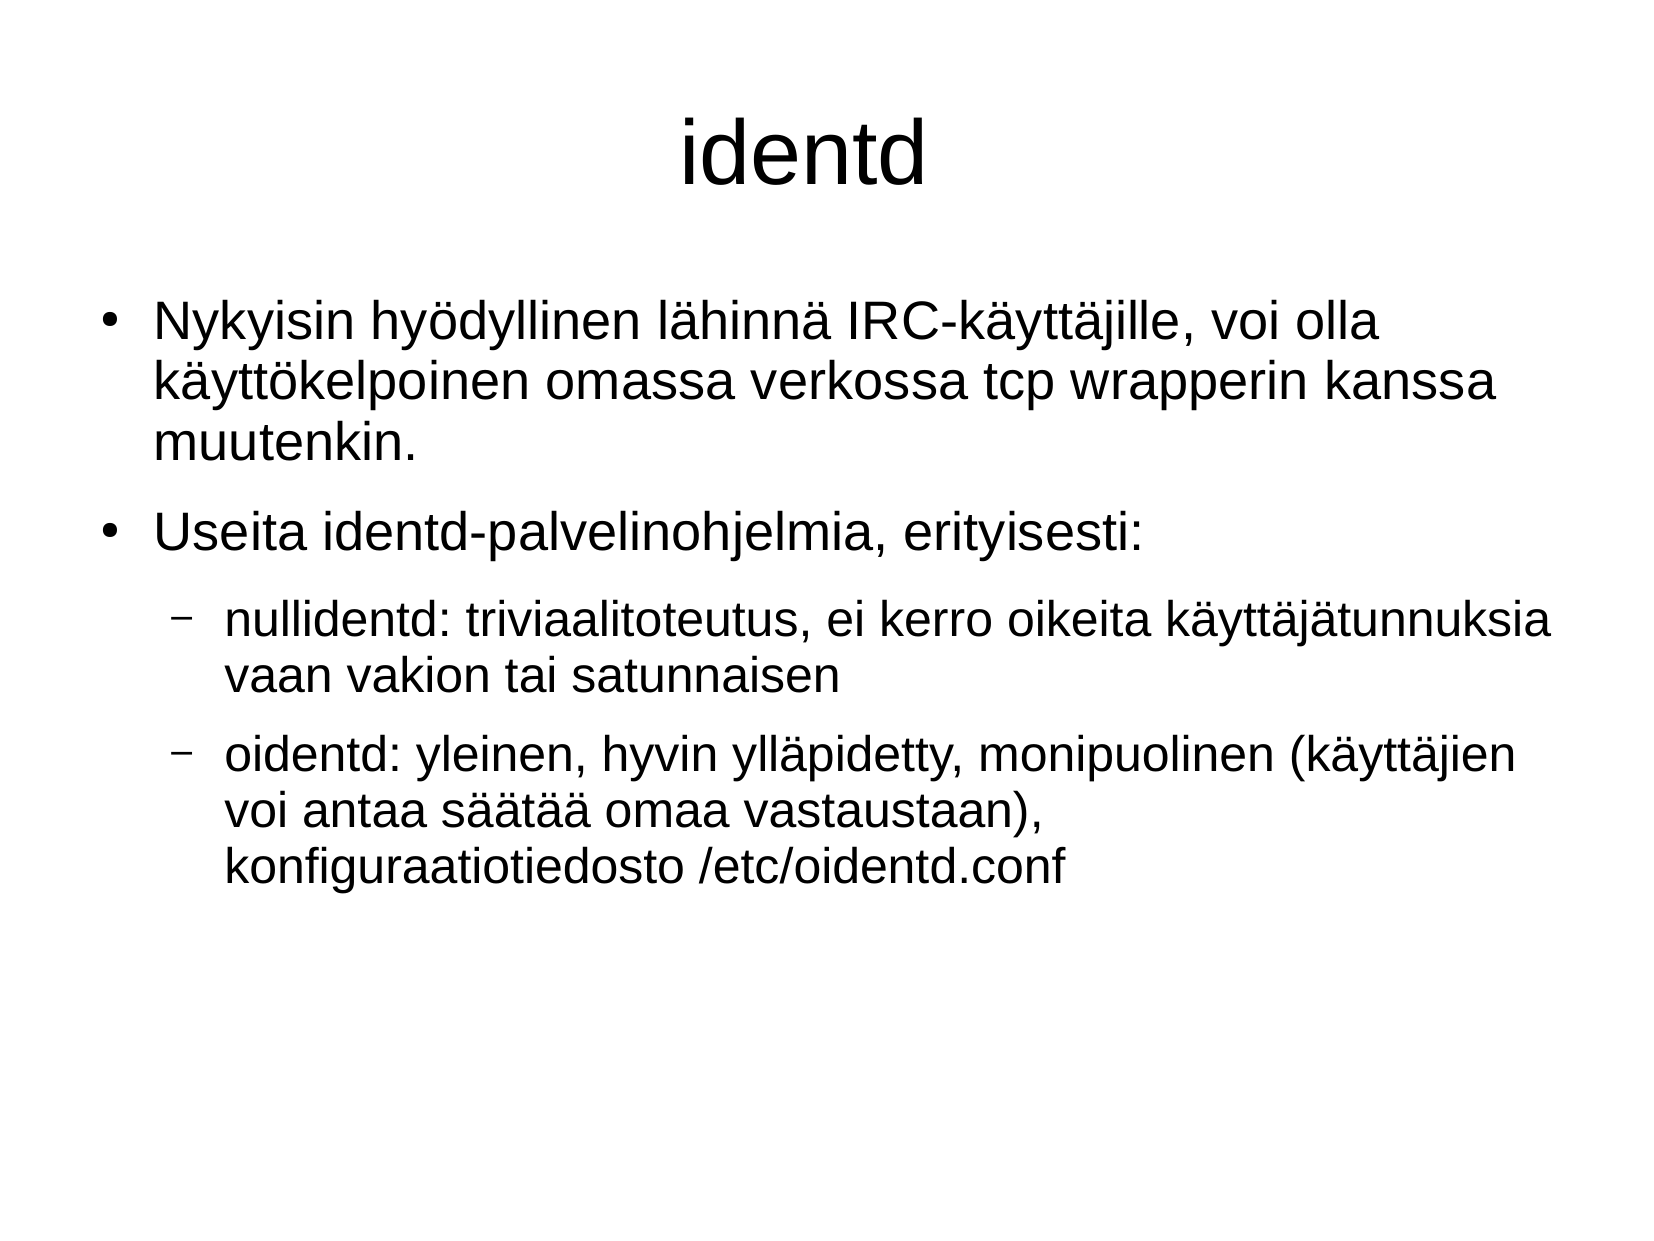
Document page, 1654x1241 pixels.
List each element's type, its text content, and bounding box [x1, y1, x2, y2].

title identd [82, 49, 1571, 257]
list Nykyisin hyödyllinen lähinnä IRC-käyttäjille, voi olla käyttökelpoinen omassa verkossa tcp wrapperin kanssa muutenkin. Useita identd-palvelinohjelmia, erityisesti: nullidentd: triviaalitoteutus, ei kerro oikeita käyttäjätunnuksia vaan vakion tai satunnaisen oidentd: yleinen, hyvin ylläpidetty, monipuolinen (käyttäjien voi antaa säätää omaa vastaustaan), konfiguraatiotiedosto /etc/oidentd.conf [82, 290, 1571, 1010]
